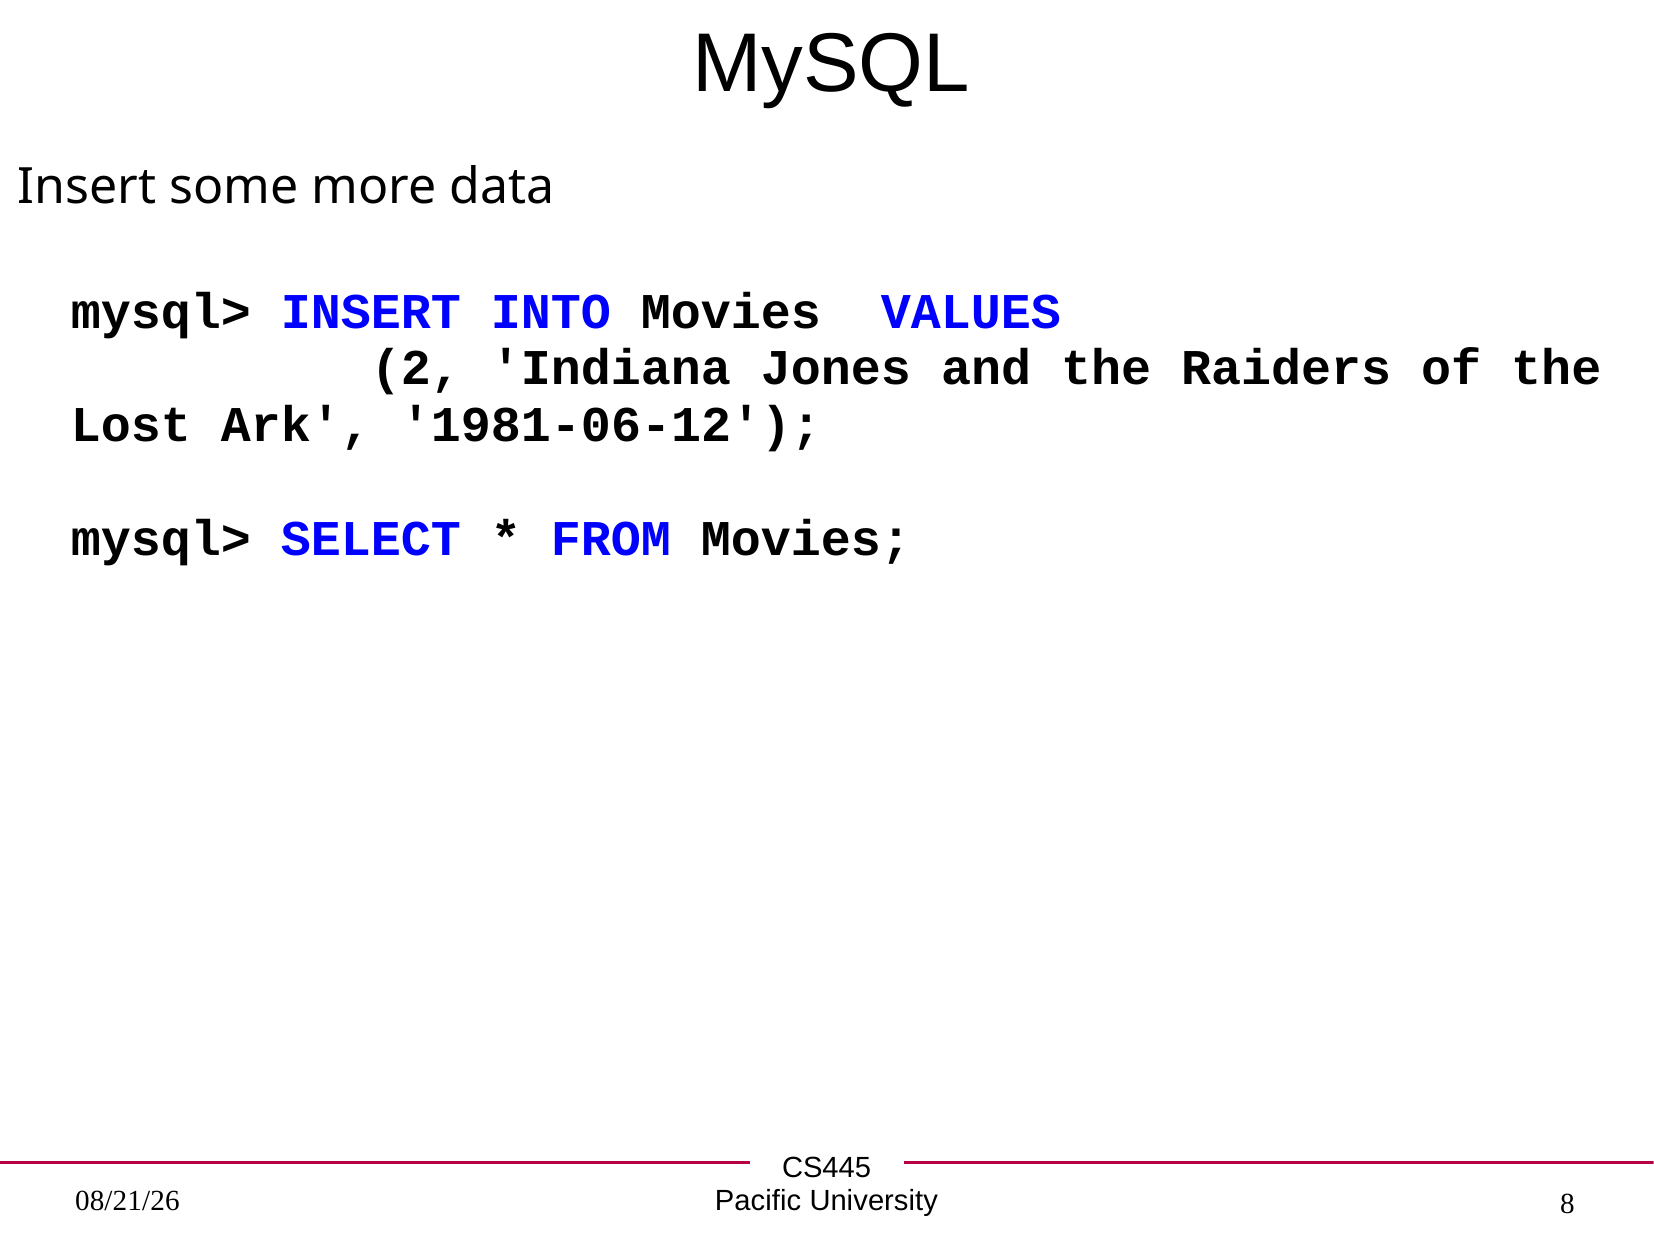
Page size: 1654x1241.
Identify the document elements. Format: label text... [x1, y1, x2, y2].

list Insert some more data mysql> INSERT INTO Movies VALUES (2, 'Indiana Jones and the Raiders of the Lost Ark', '1981-06-12'); mysql> SELECT * FROM Movies; [0, 150, 1654, 1111]
title MySQL [86, 15, 1576, 109]
